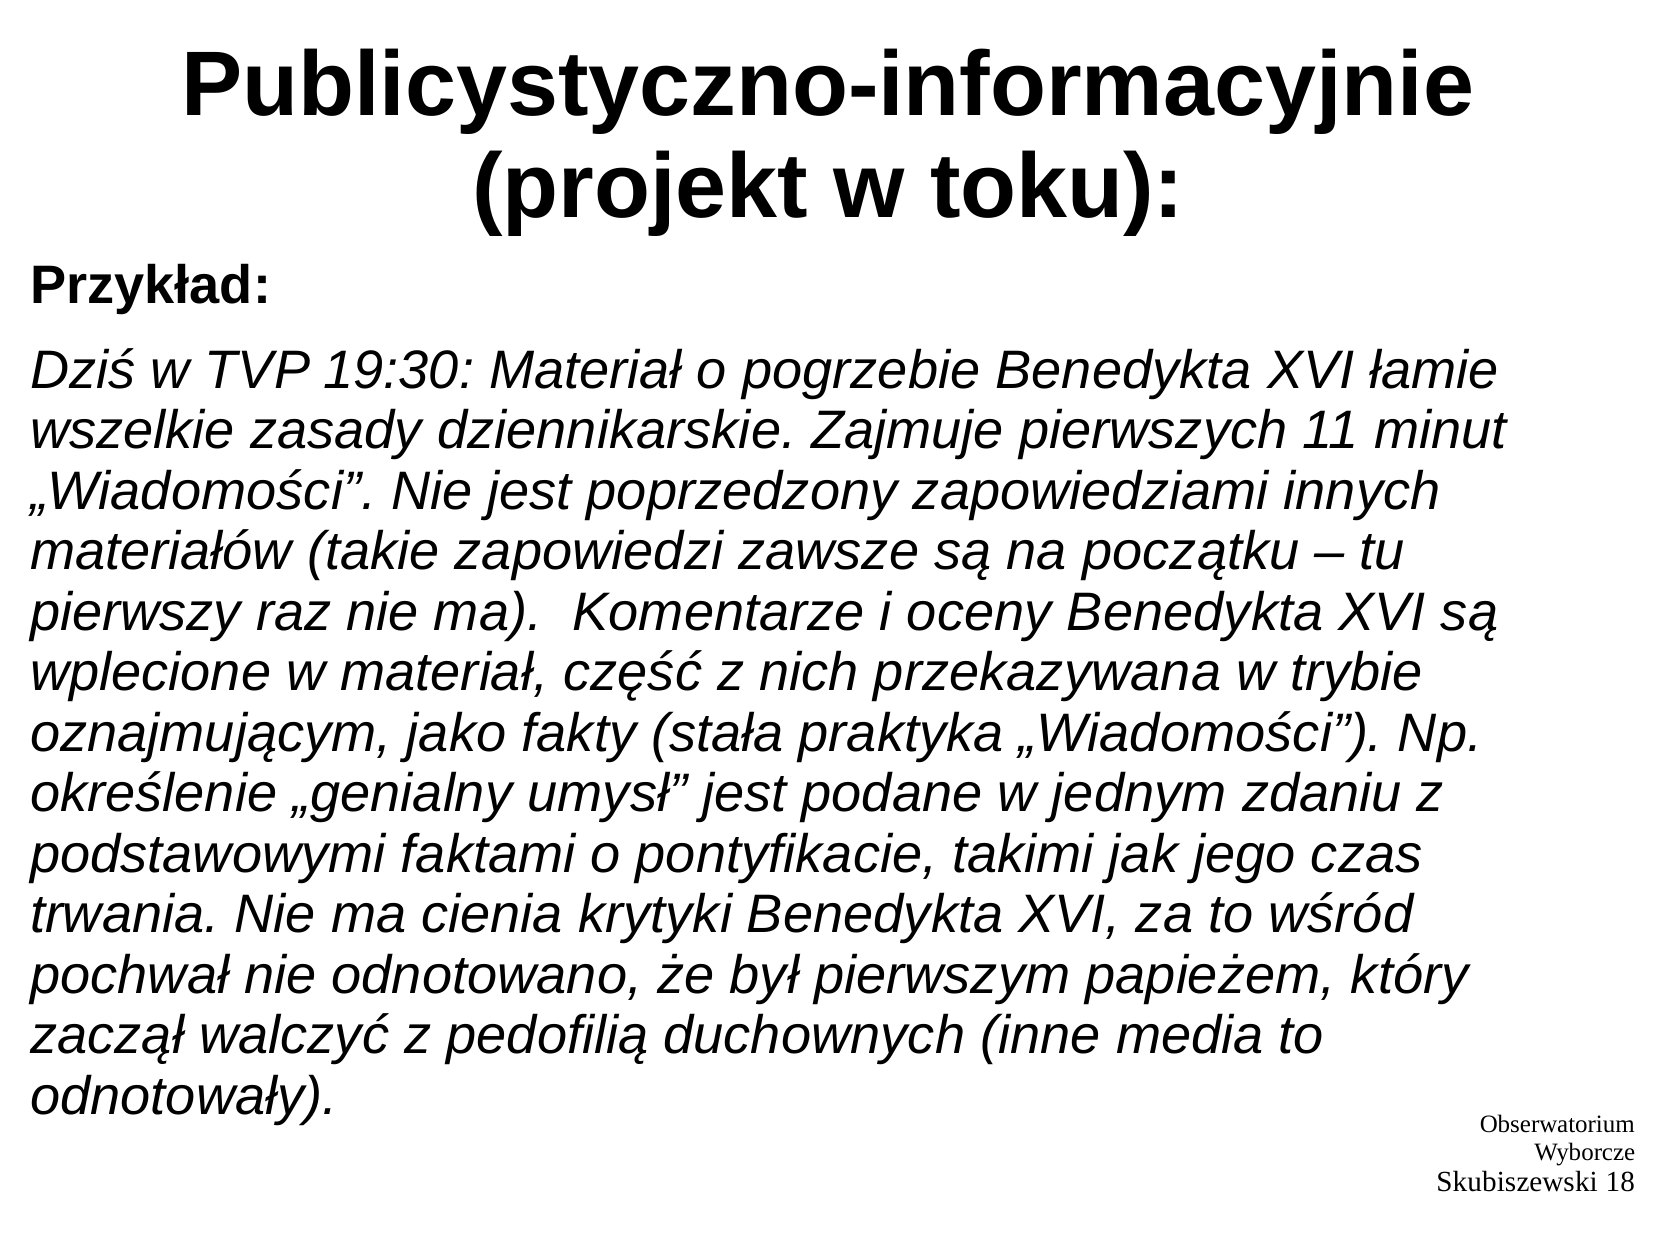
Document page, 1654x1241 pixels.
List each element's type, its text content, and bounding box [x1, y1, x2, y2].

title Publicystyczno-informacyjnie (projekt w toku): [84, 32, 1573, 238]
list Przykład: Dziś w TVP 19:30: Materiał o pogrzebie Benedykta XVI łamie wszelkie zasady dziennikarskie. Zajmuje pierwszych 11 minut „Wiadomości”. Nie jest poprzedzony zapowiedziami innych materiałów (takie zapowiedzi zawsze są na początku – tu pierwszy raz nie ma). Komentarze i oceny Benedykta XVI są wplecione w materiał, część z nich przekazywana w trybie oznajmującym, jako fakty (stała praktyka „Wiadomości”). Np. określenie „genialny umysł” jest podane w jednym zdaniu z podstawowymi faktami o pontyfikacie, takimi jak jego czas trwania. Nie ma cienia krytyki Benedykta XVI, za to wśród pochwał nie odnotowano, że był pierwszym papieżem, który zaczął walczyć z pedofilią duchownych (inne media to odnotowały). [30, 255, 1583, 1231]
